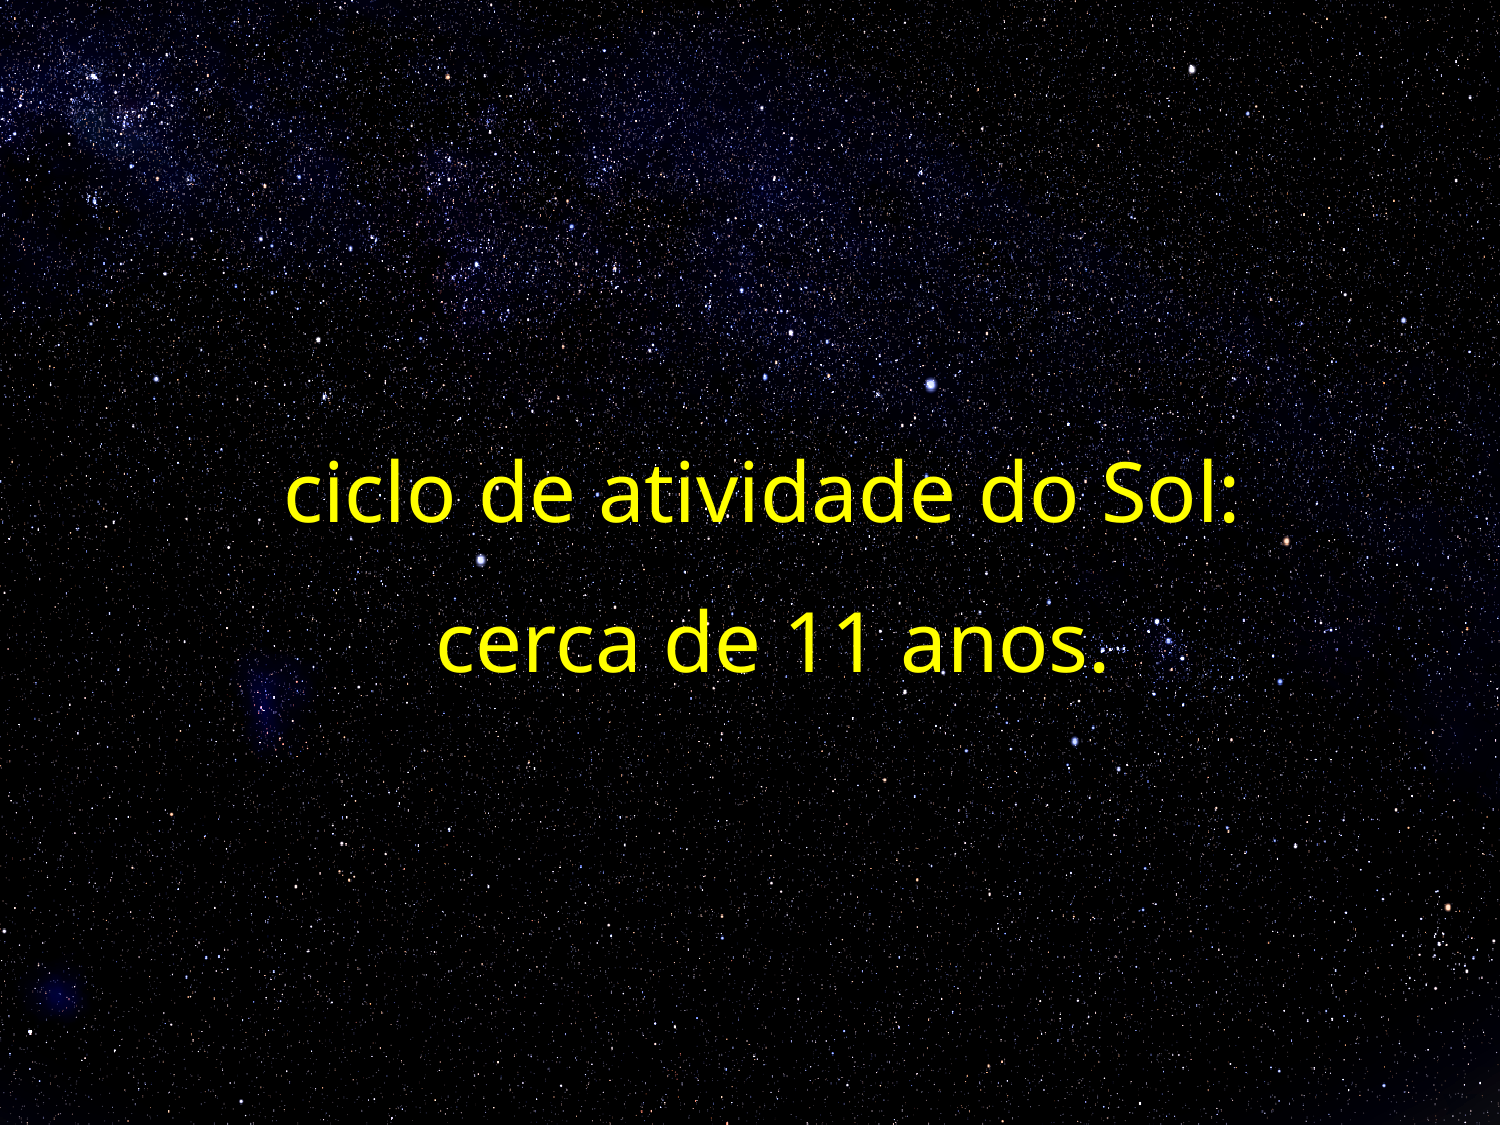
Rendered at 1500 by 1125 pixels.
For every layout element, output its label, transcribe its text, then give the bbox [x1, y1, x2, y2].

picture [911, 650, 933, 667]
picture [606, 650, 628, 667]
picture [675, 633, 700, 667]
picture [0, 0, 1500, 1125]
picture [1010, 633, 1036, 667]
picture [487, 633, 510, 645]
title ciclo de atividade do Sol: cerca de 11 anos. [46, 445, 1500, 633]
picture [726, 633, 749, 645]
